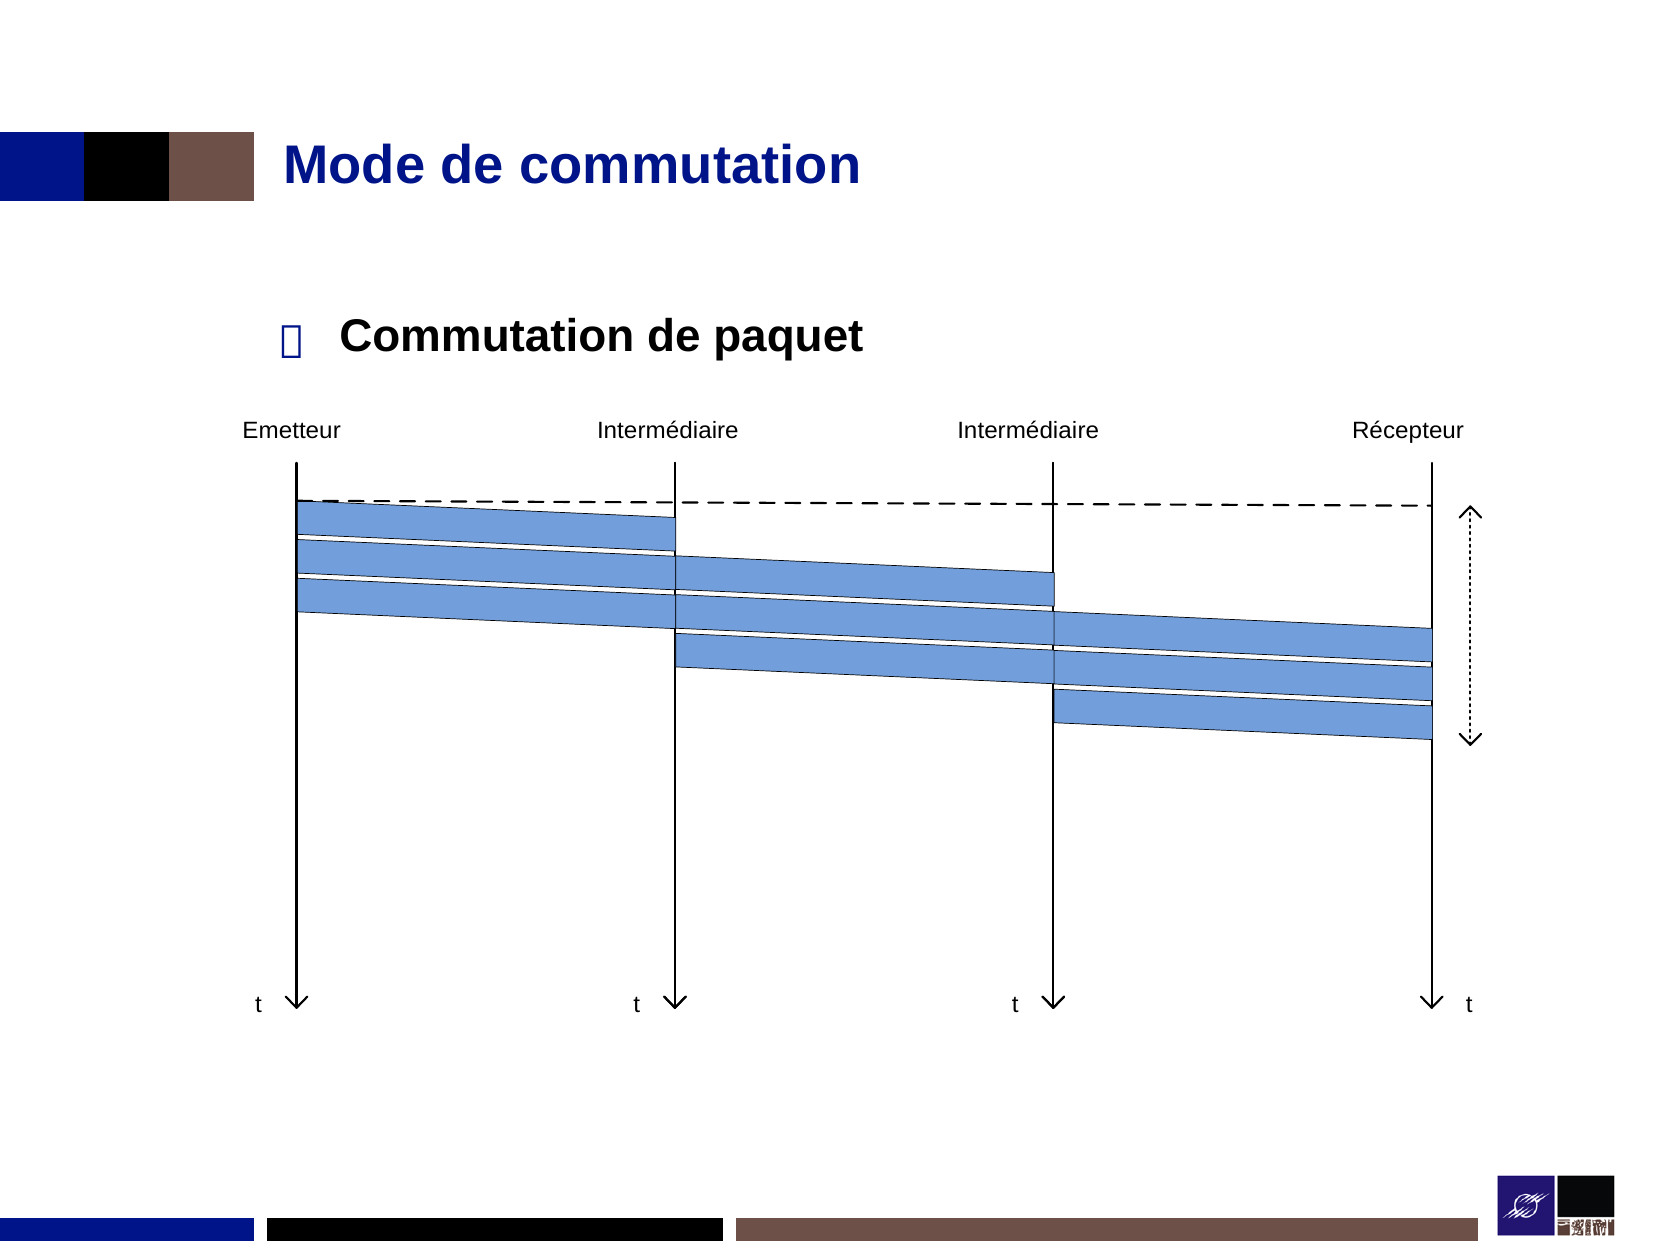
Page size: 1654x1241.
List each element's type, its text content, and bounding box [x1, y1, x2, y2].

text_box  [277, 309, 328, 370]
text_box Récepteur [1352, 417, 1474, 448]
text_box t [1011, 991, 1039, 1022]
text_box Emetteur [242, 417, 349, 448]
picture [1490, 1168, 1621, 1241]
text_box Intermédiaire [596, 417, 751, 448]
text_box t [254, 991, 282, 1022]
text_box Commutation de paquet [339, 309, 932, 370]
text_box [0, 0, 1654, 1241]
text_box Mode de commutation [283, 134, 936, 206]
text_box t [633, 991, 661, 1022]
text_box Intermédiaire [957, 417, 1111, 448]
text_box t [1465, 991, 1493, 1022]
